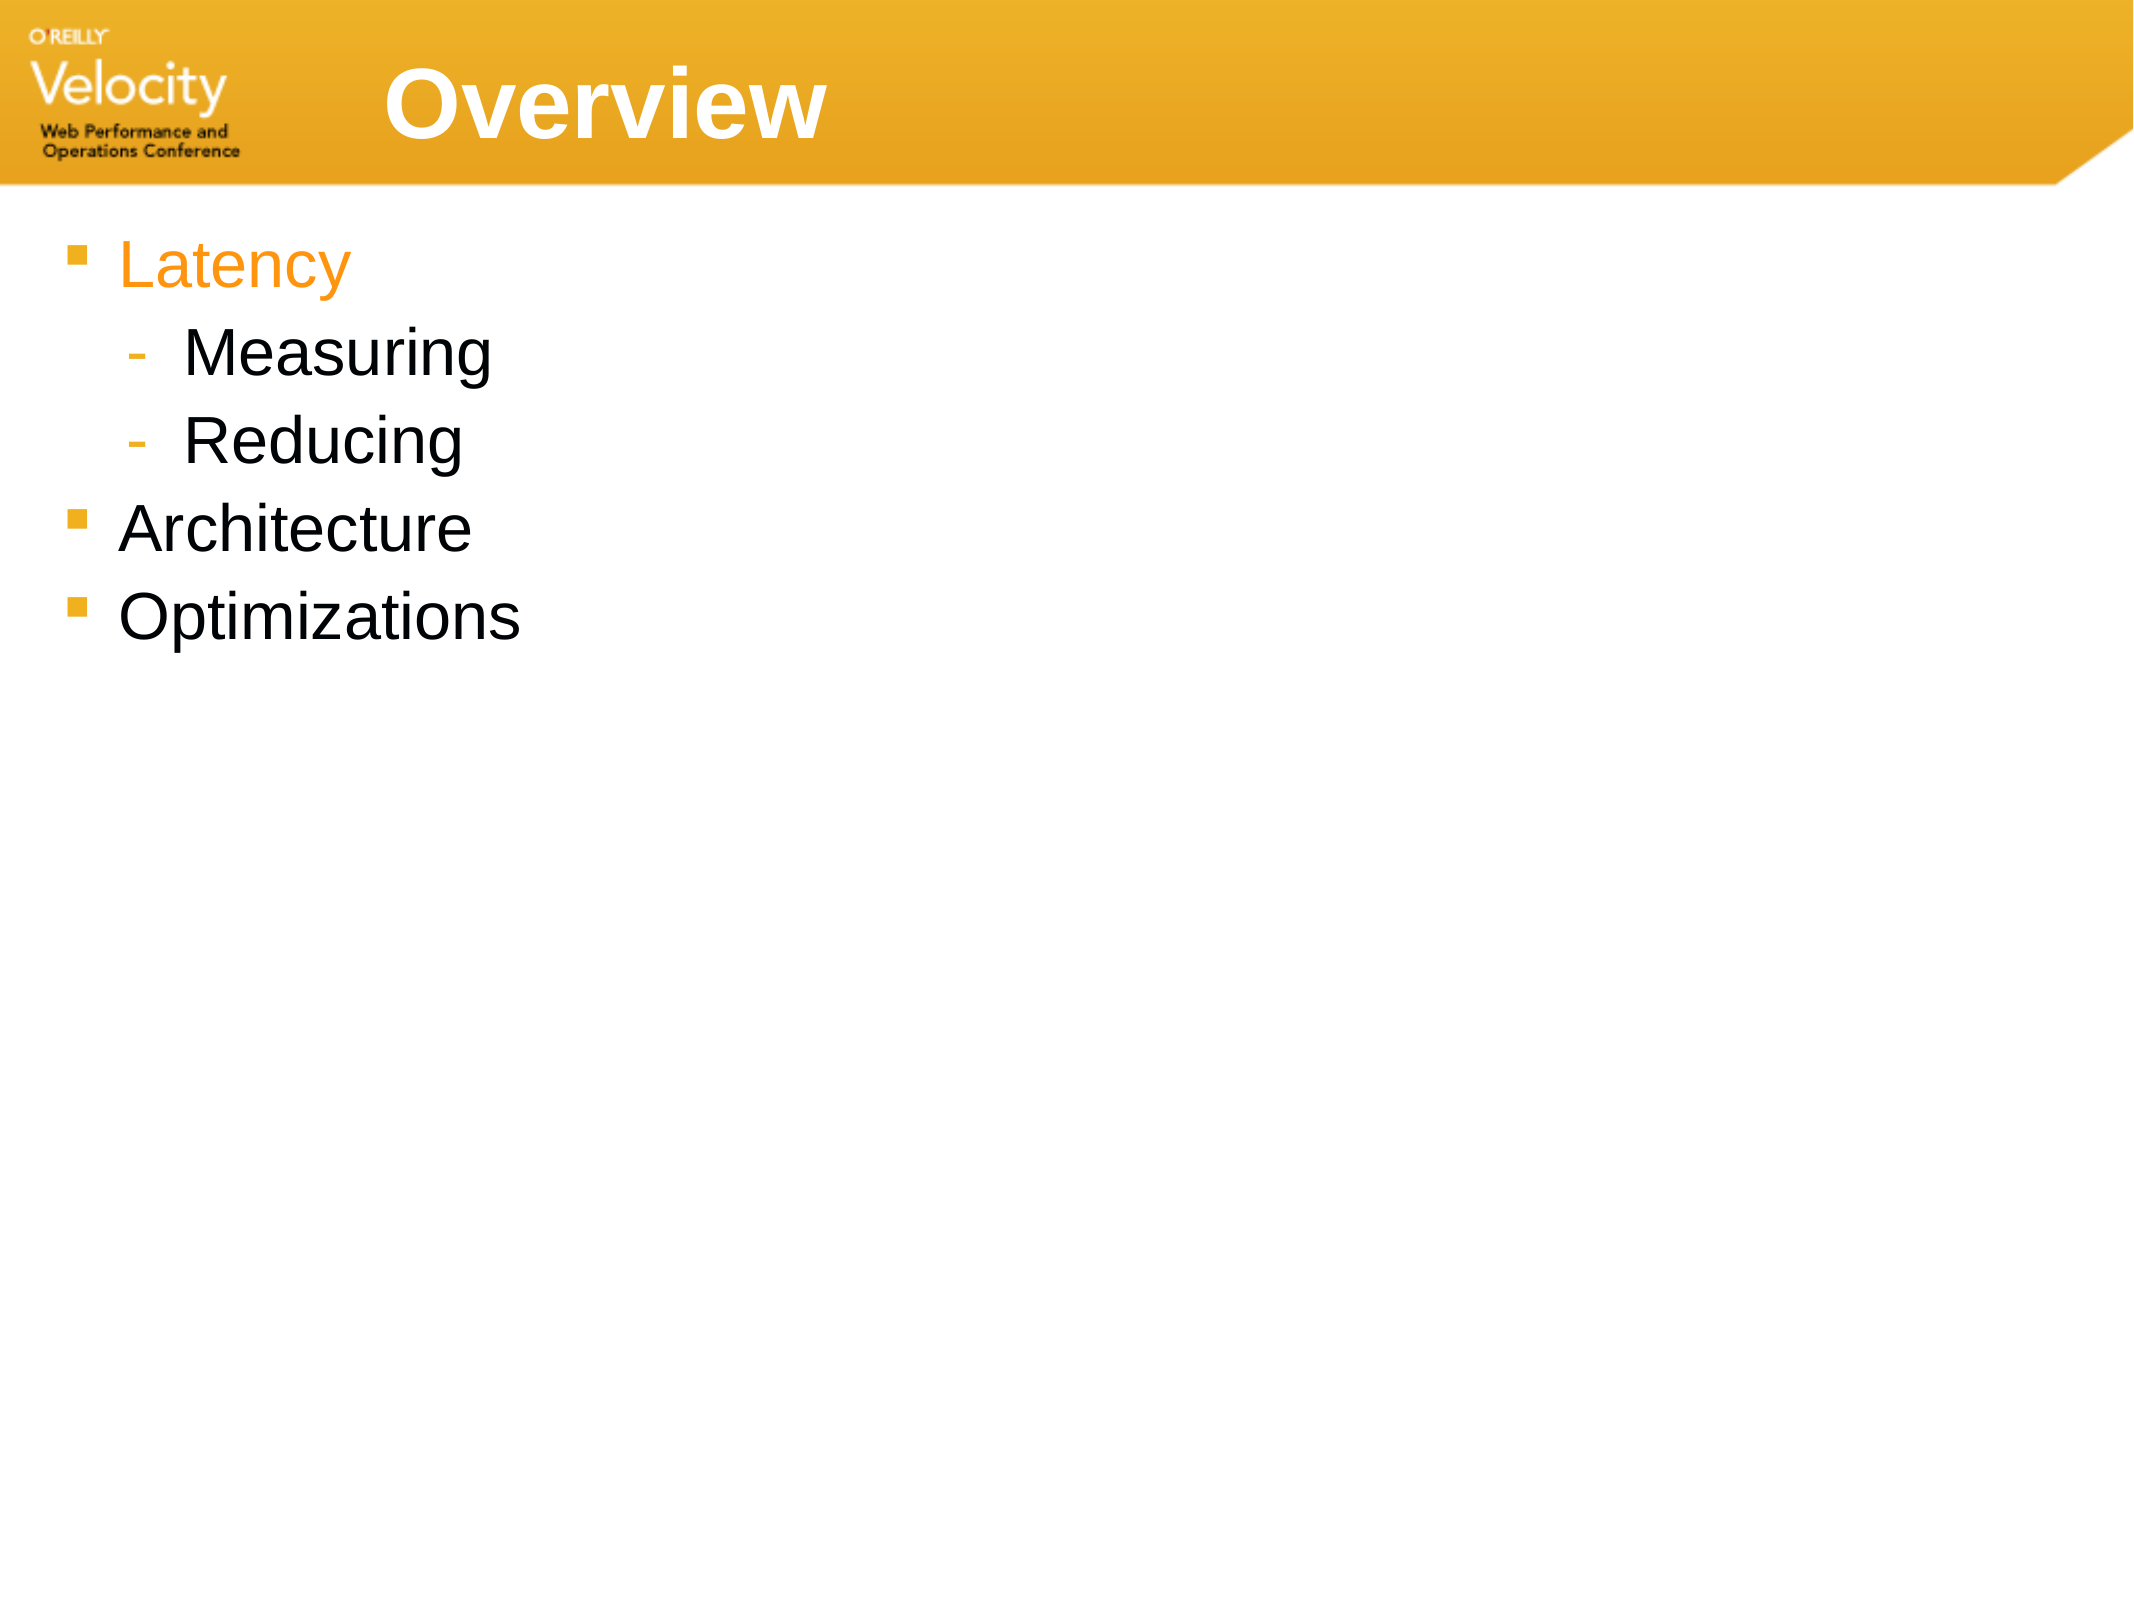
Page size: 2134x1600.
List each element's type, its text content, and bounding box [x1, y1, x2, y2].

title Overview [375, 17, 2026, 191]
picture [0, 0, 2134, 1600]
list Latency Measuring Reducing Architecture Optimizations [47, 224, 2100, 1552]
